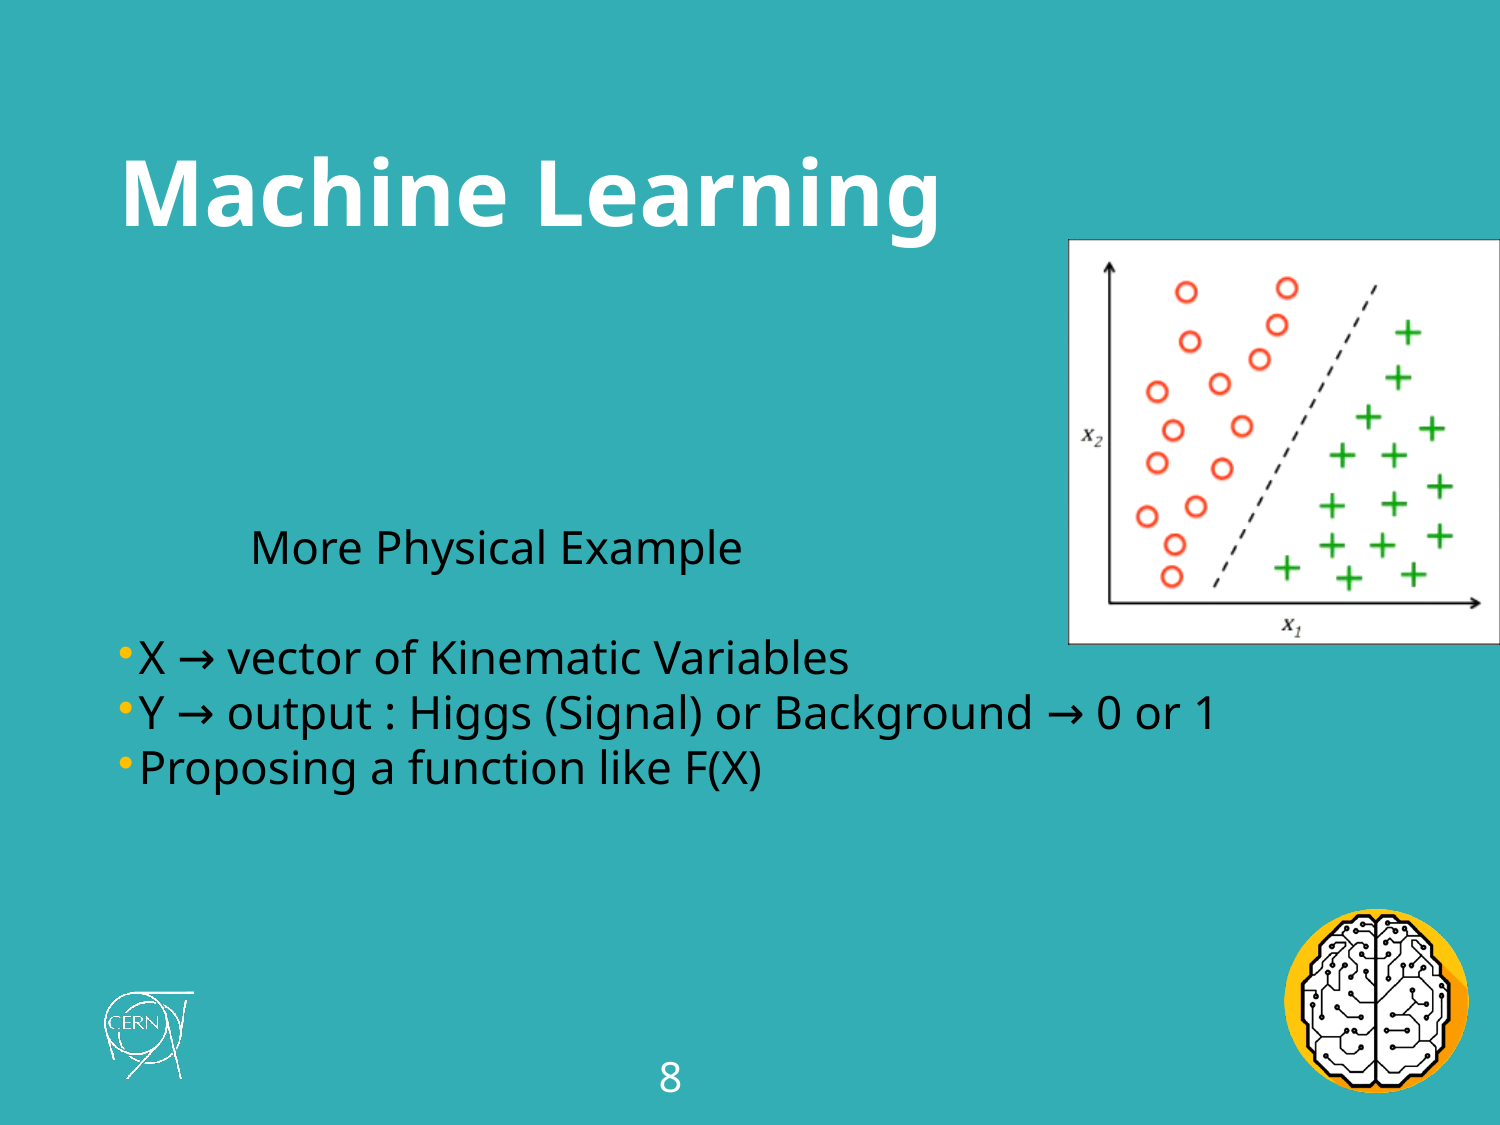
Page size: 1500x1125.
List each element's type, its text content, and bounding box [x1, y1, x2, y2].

picture [1277, 902, 1474, 1099]
slide_number <number> [501, 1049, 840, 1110]
picture [1068, 239, 1500, 645]
title Machine Learning [103, 130, 1397, 263]
list More Physical Example X → vector of Kinematic Variables Y → output : Higgs (Signal) or Background → 0 or 1 Proposing a function like F(X) [103, 320, 1239, 992]
picture [103, 991, 195, 1080]
